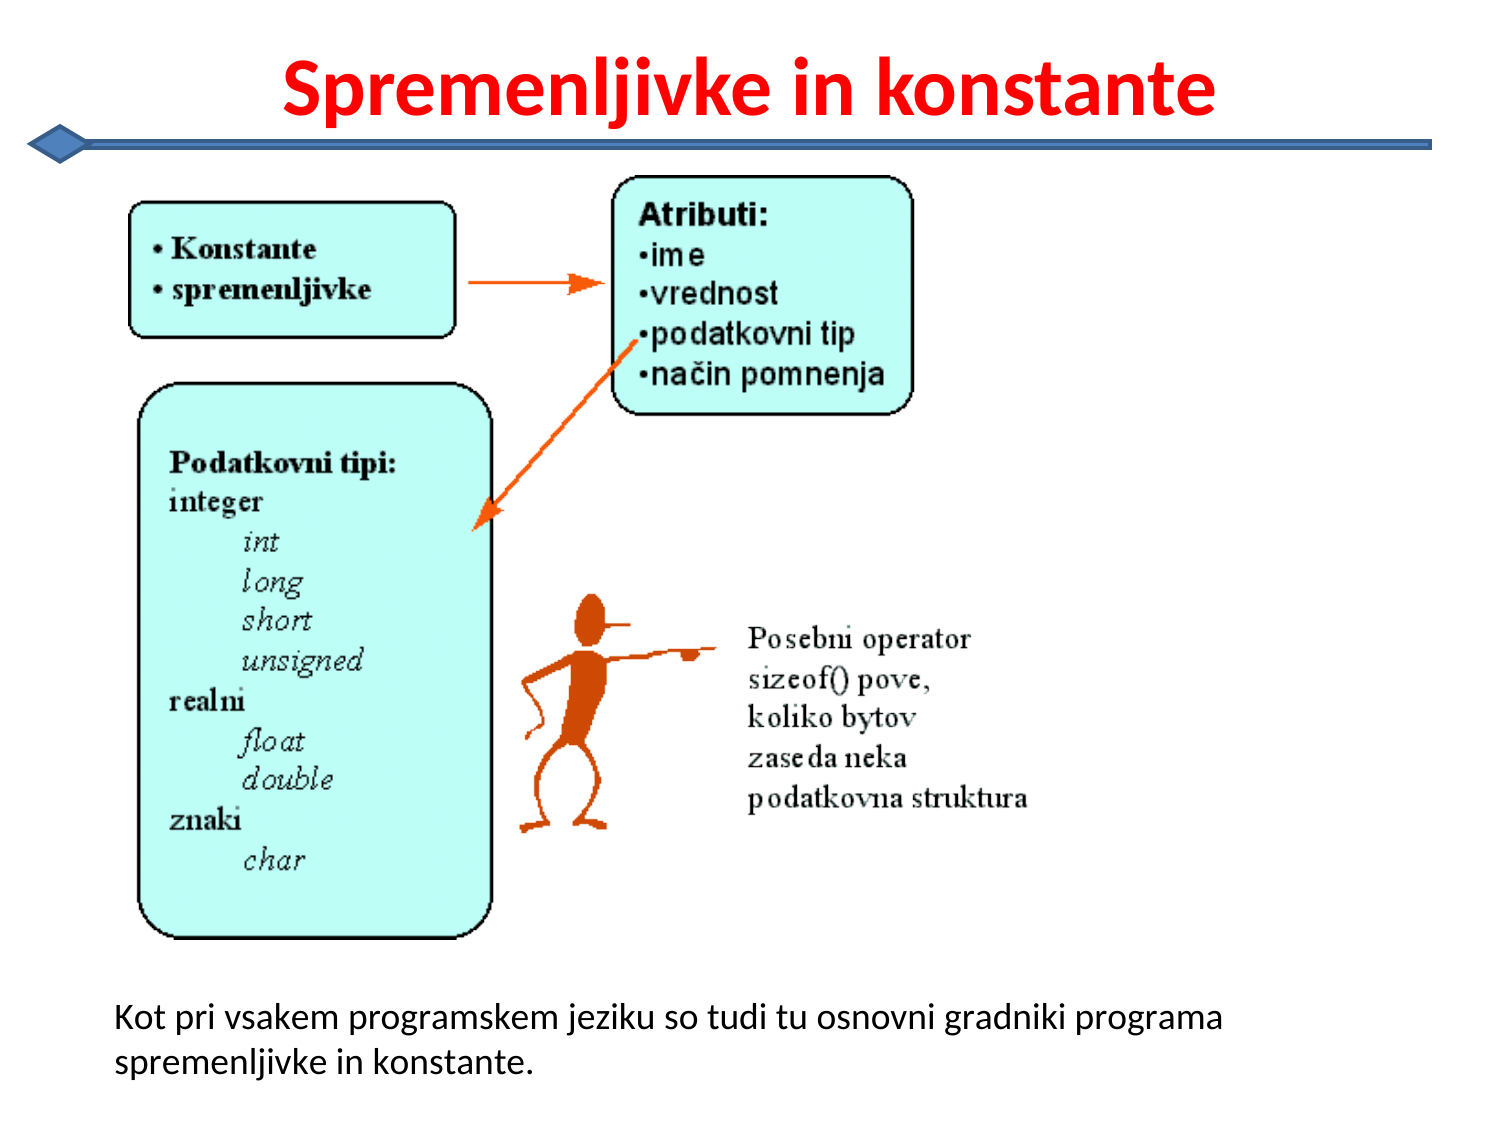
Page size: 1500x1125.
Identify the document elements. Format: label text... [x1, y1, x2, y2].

picture [128, 175, 1043, 940]
title Spremenljivke in konstante [75, 23, 1426, 141]
text_box Kot pri vsakem programskem jeziku so tudi tu osnovni gradniki programa spremenljivke in konstante. [99, 984, 1430, 1090]
